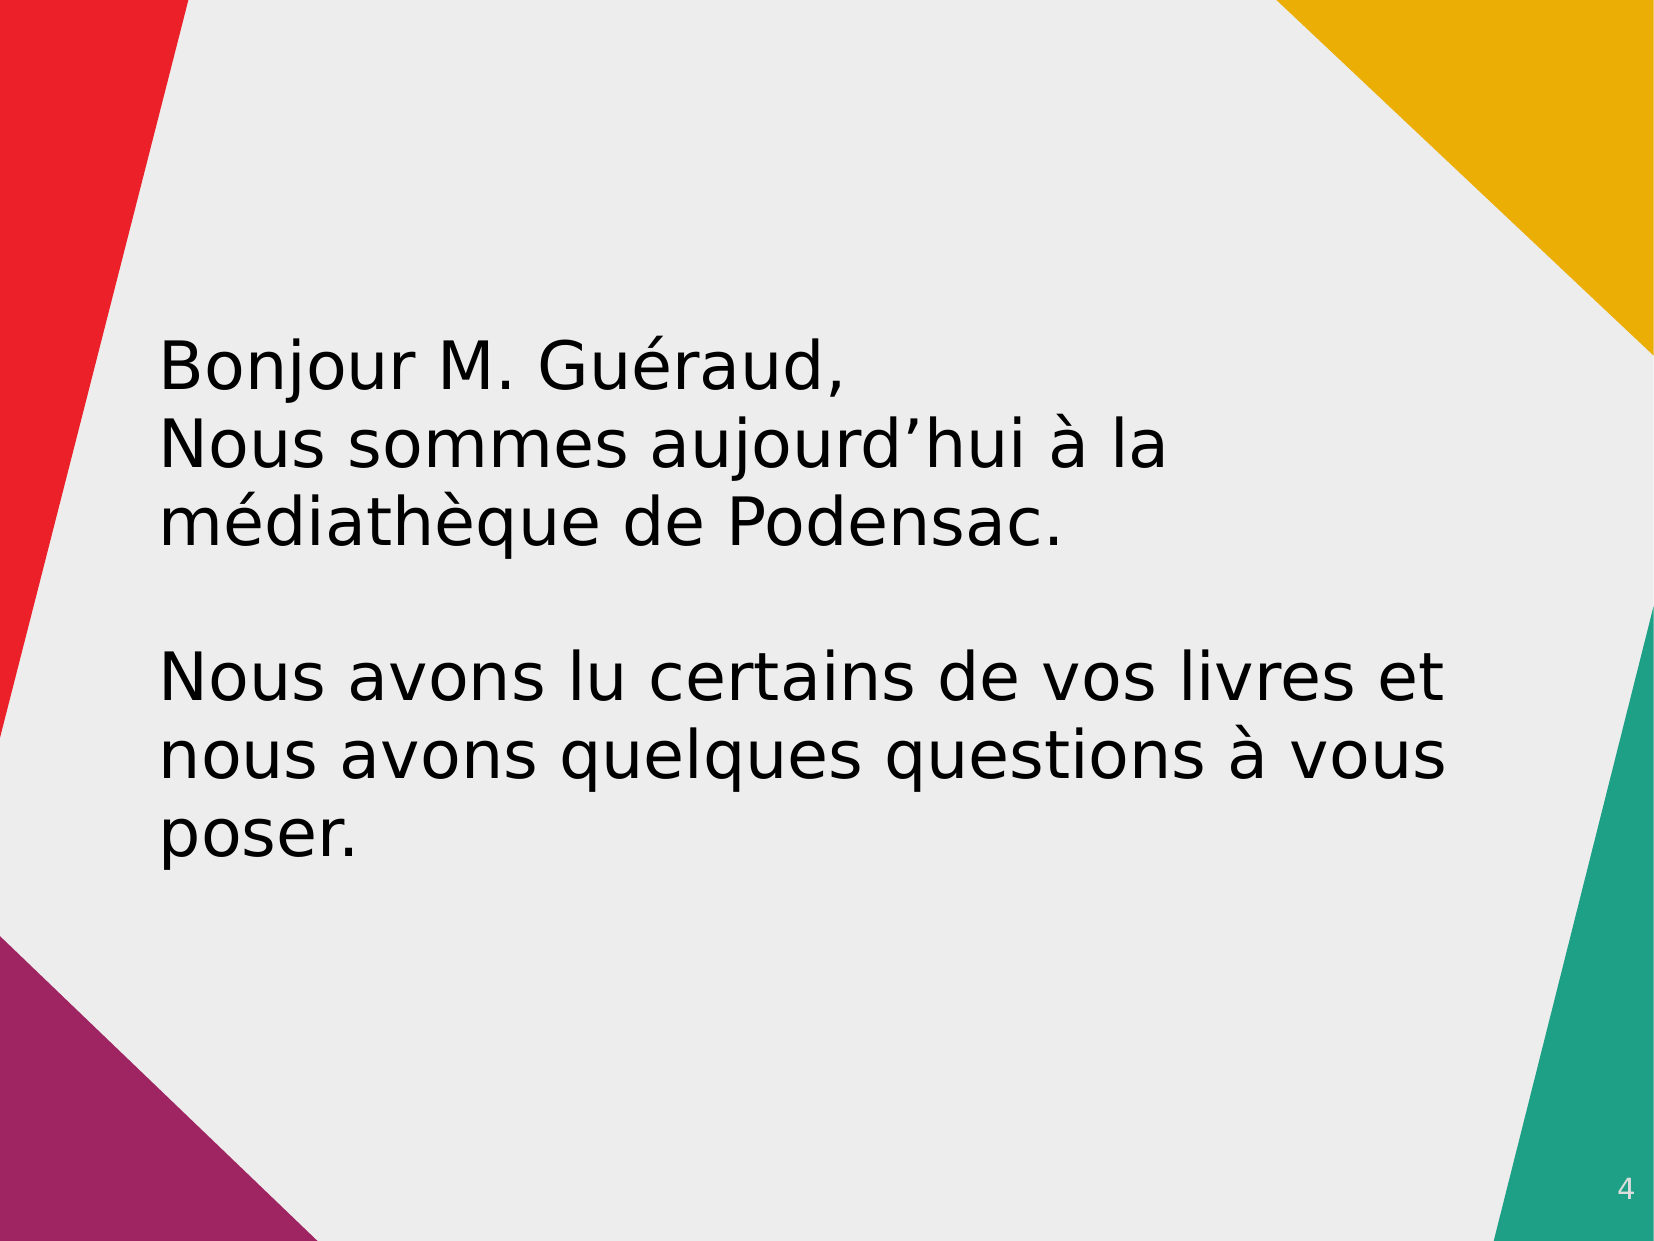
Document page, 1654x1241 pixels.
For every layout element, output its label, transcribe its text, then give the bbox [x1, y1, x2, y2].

subtitle Bonjour M. Guéraud, Nous sommes aujourd’hui à la médiathèque de Podensac. Nous avons lu certains de vos livres et nous avons quelques questions à vous poser. [158, 327, 1583, 1241]
